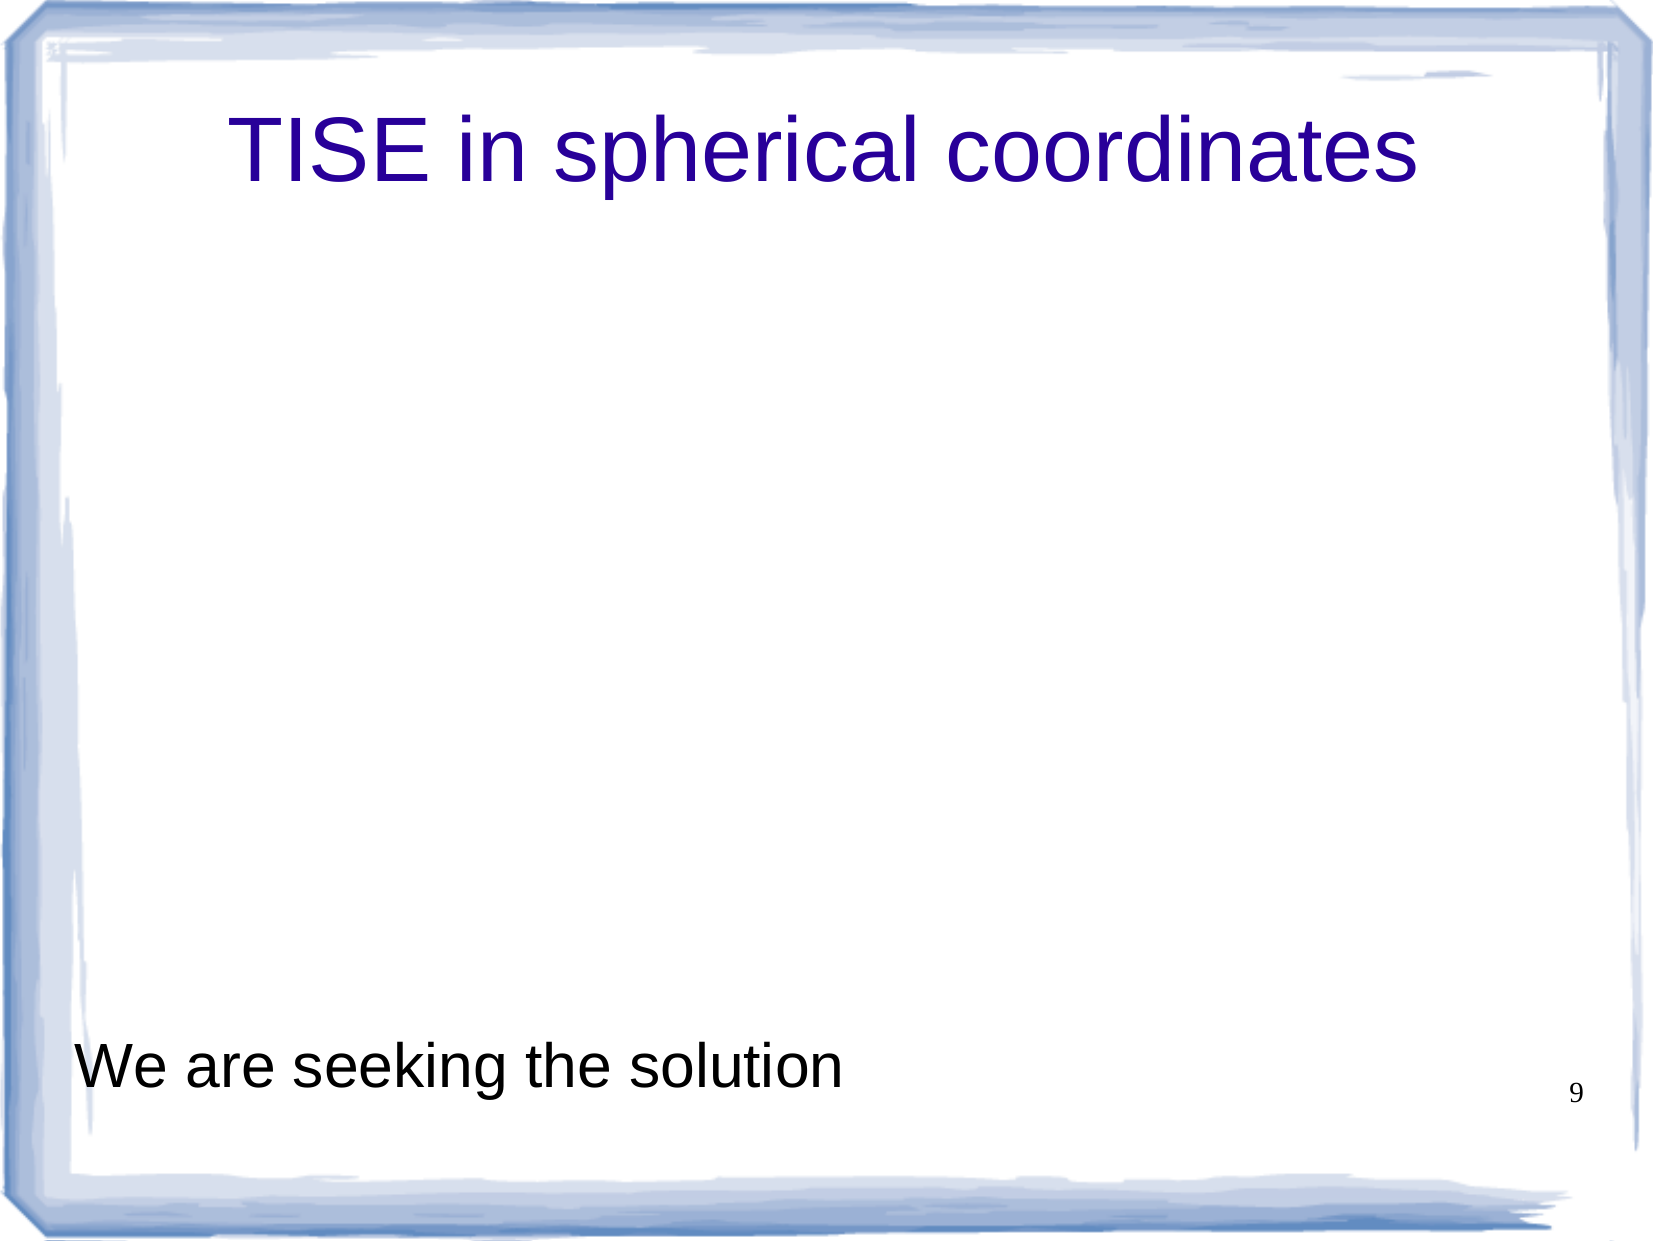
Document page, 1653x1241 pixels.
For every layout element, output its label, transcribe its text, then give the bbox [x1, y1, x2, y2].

text_box We are seeking the solution [60, 1024, 862, 1109]
picture [0, 0, 1653, 1241]
title TISE in spherical coordinates [82, 49, 1567, 253]
